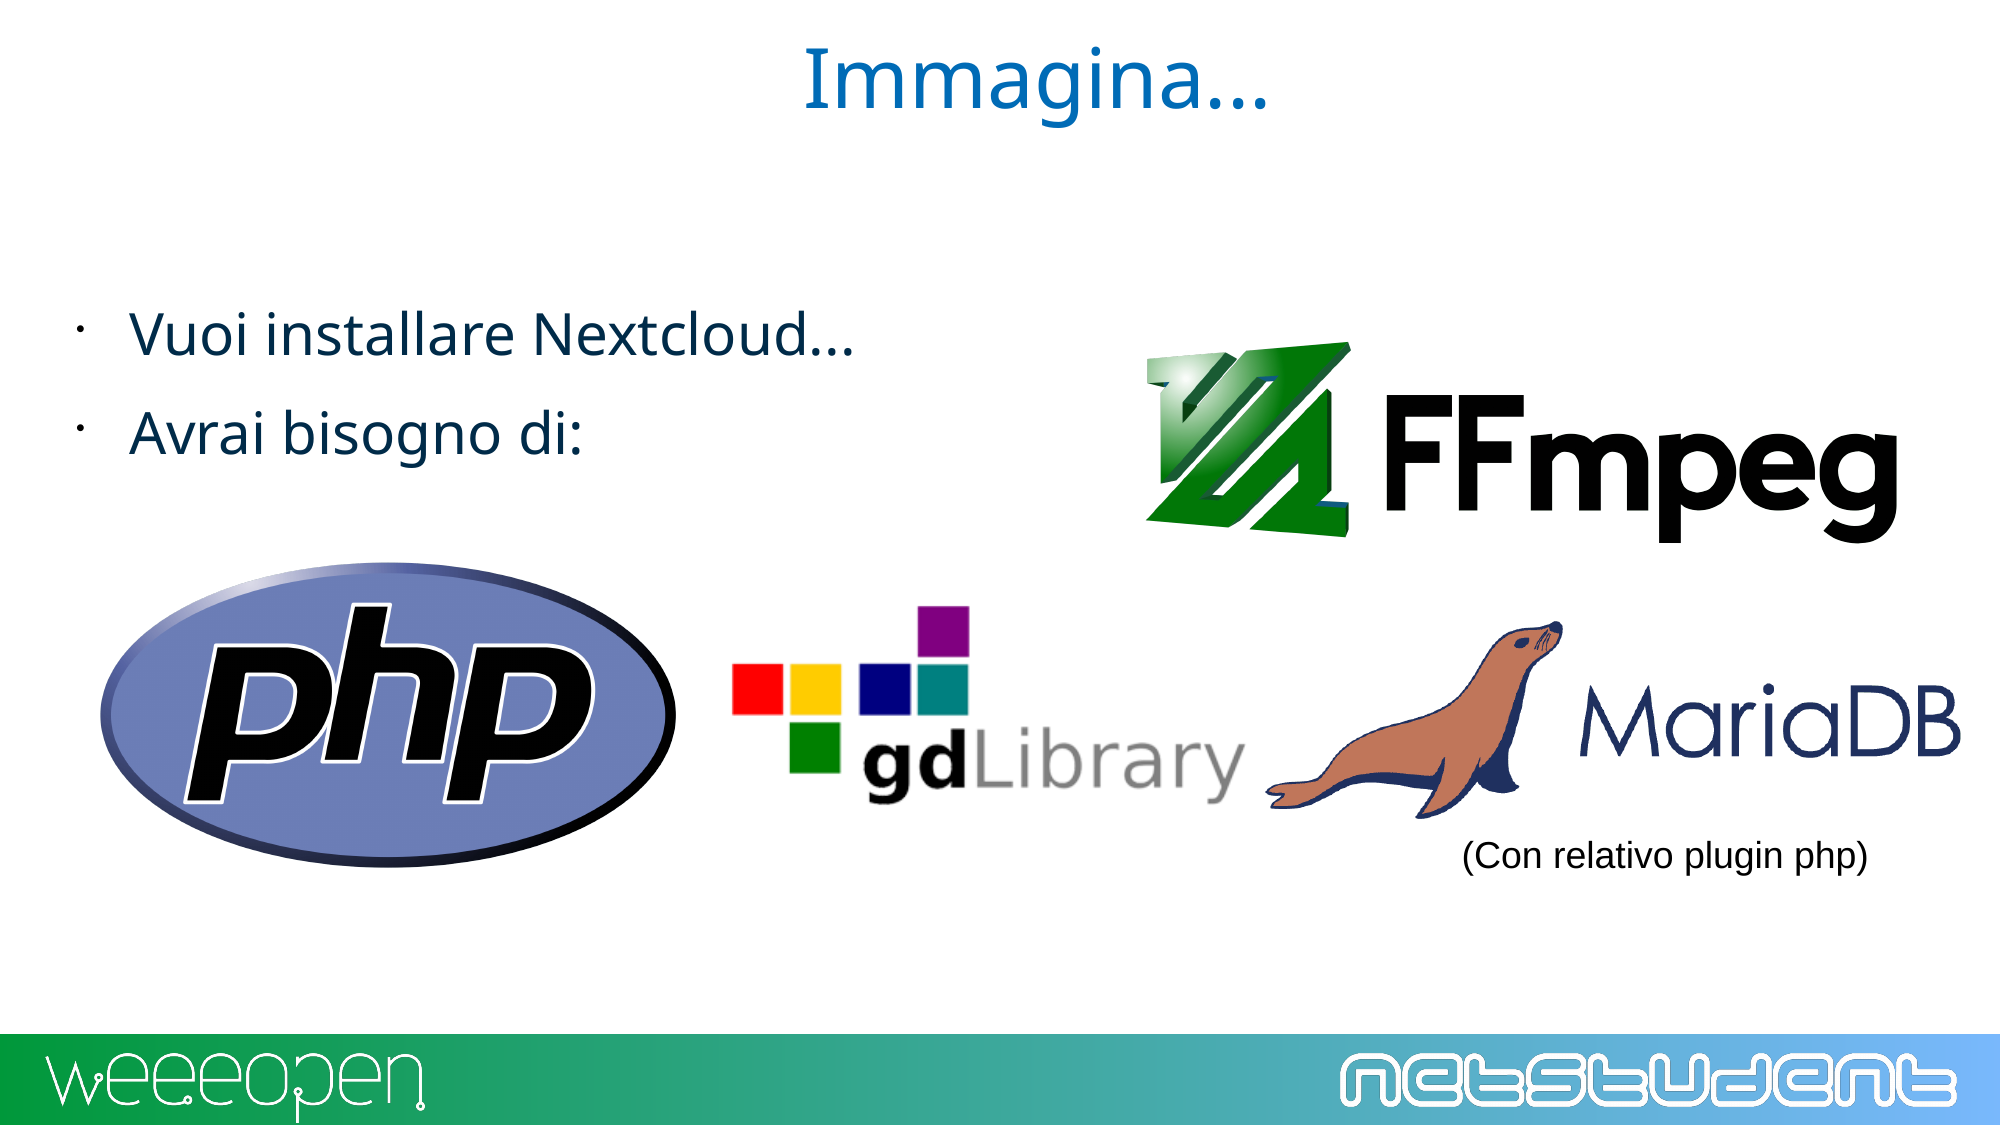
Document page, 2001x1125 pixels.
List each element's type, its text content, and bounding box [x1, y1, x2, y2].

picture [96, 560, 680, 870]
text_box (Con relativo plugin php) [1446, 826, 2000, 884]
picture [45, 1053, 425, 1123]
picture [707, 117, 2000, 1116]
title Immagina... [43, 29, 1959, 247]
list Vuoi installare Nextcloud... Avrai bisogno di: [43, 289, 1217, 1004]
